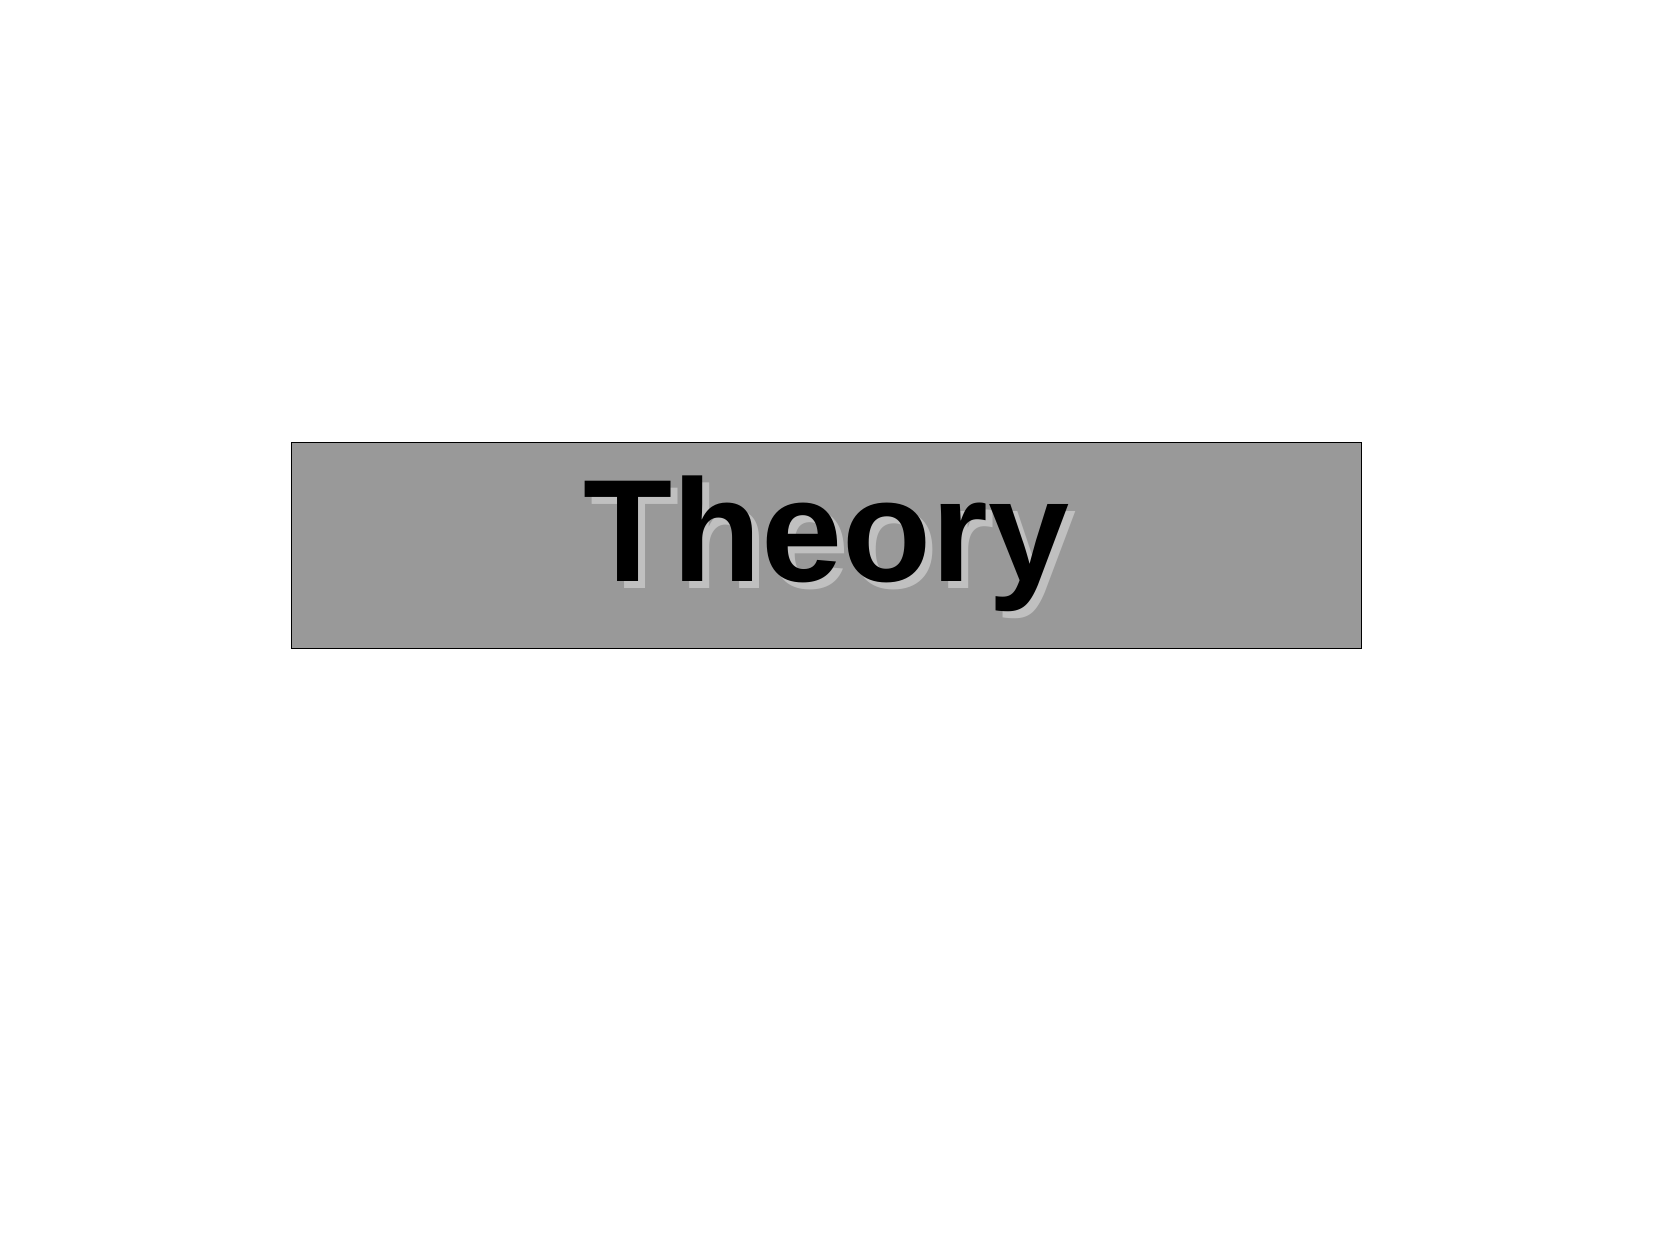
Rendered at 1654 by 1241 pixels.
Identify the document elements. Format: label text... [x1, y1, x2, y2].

text_box Theory [291, 442, 1362, 649]
